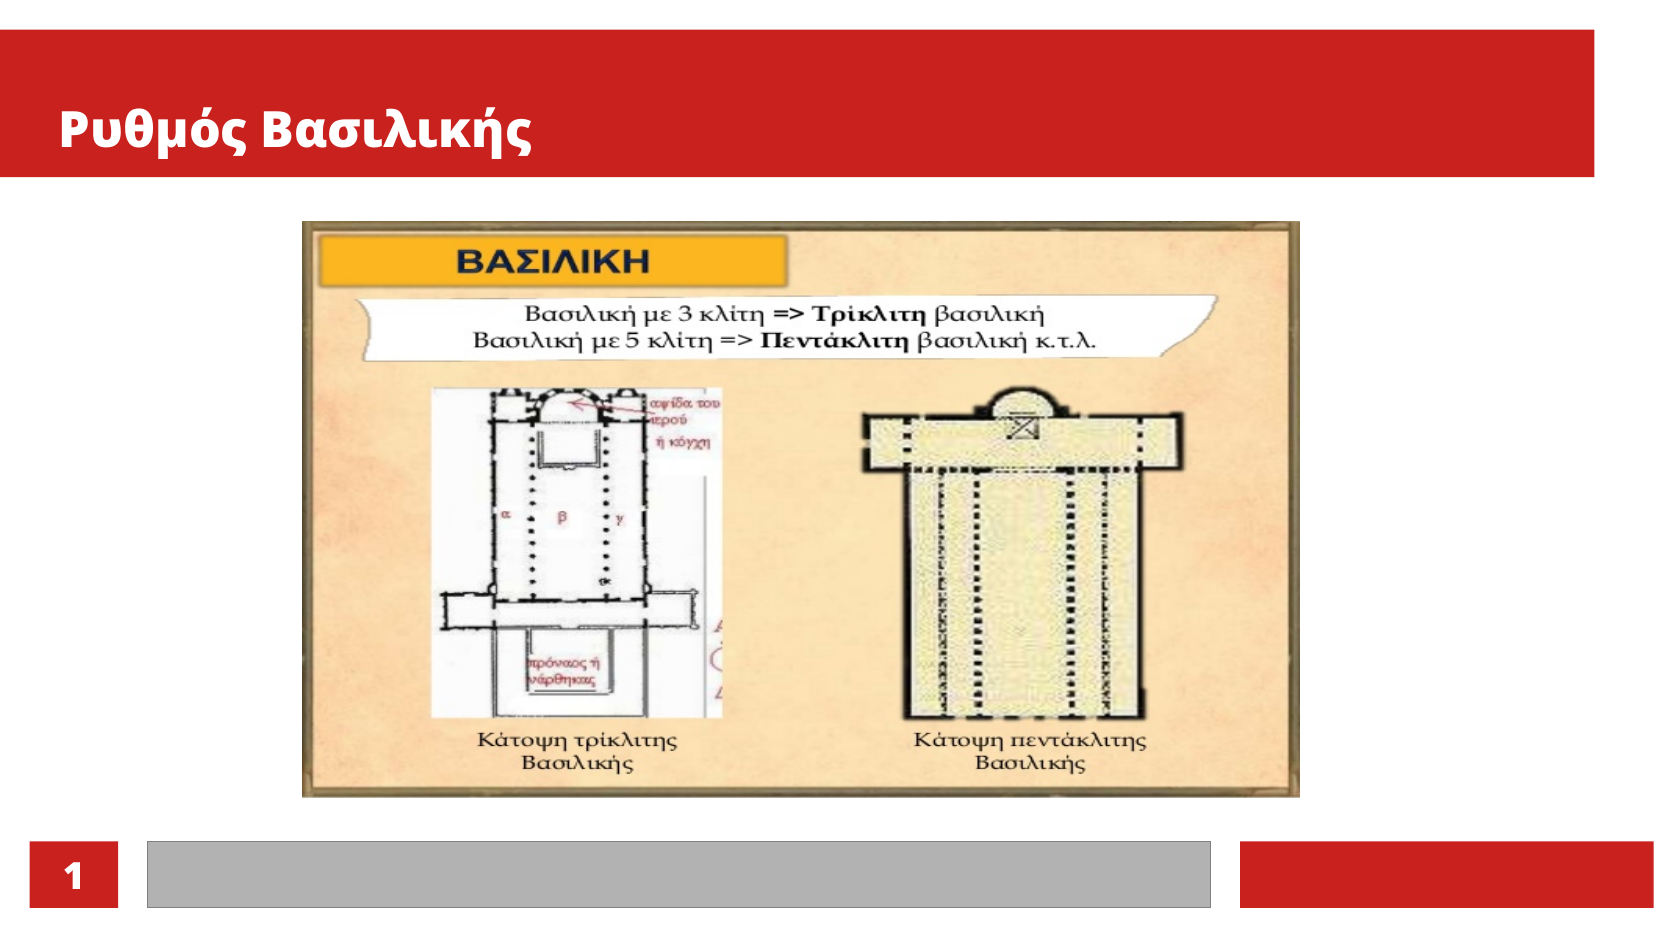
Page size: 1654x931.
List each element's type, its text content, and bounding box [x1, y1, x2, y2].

title Ρυθμός Βασιλικής [59, 44, 1595, 163]
picture [302, 221, 1300, 798]
